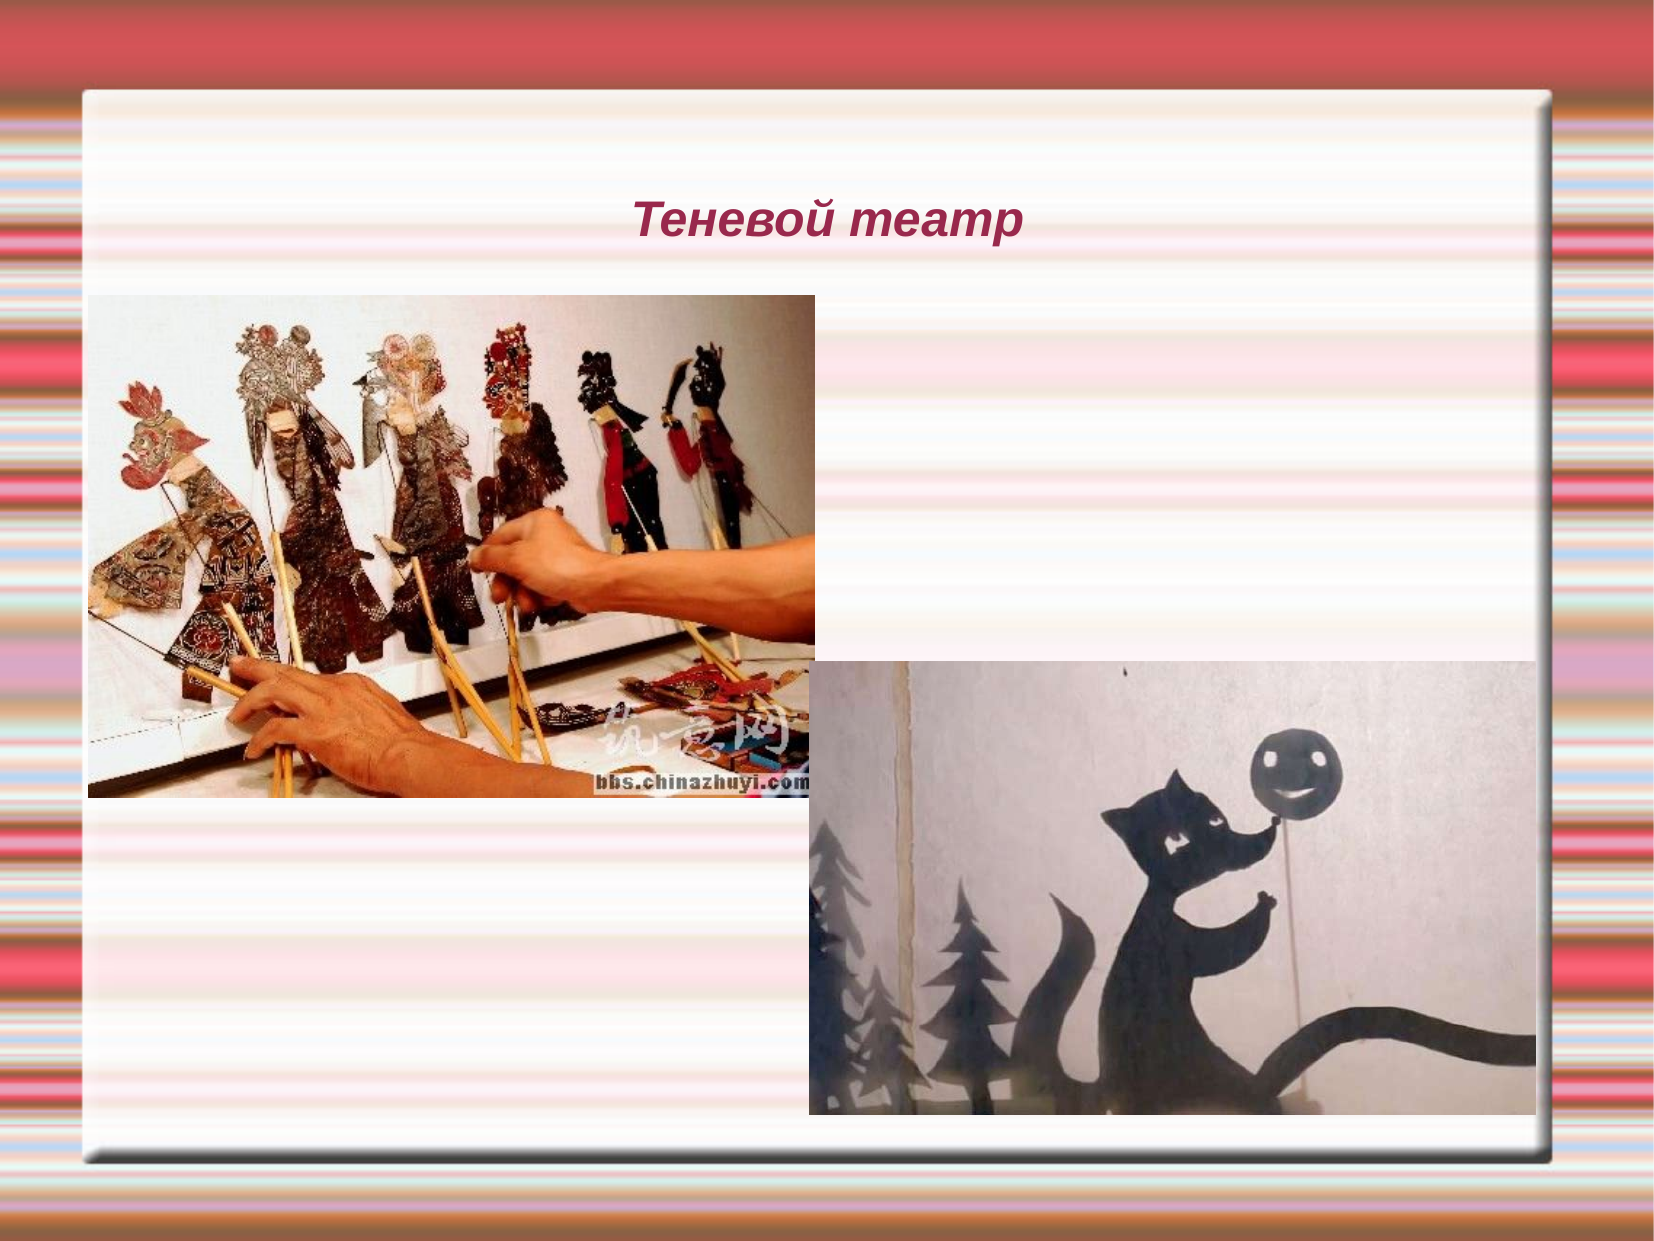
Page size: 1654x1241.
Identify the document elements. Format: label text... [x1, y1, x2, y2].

picture [0, 0, 1654, 1241]
title Теневой театр [121, 114, 1534, 322]
